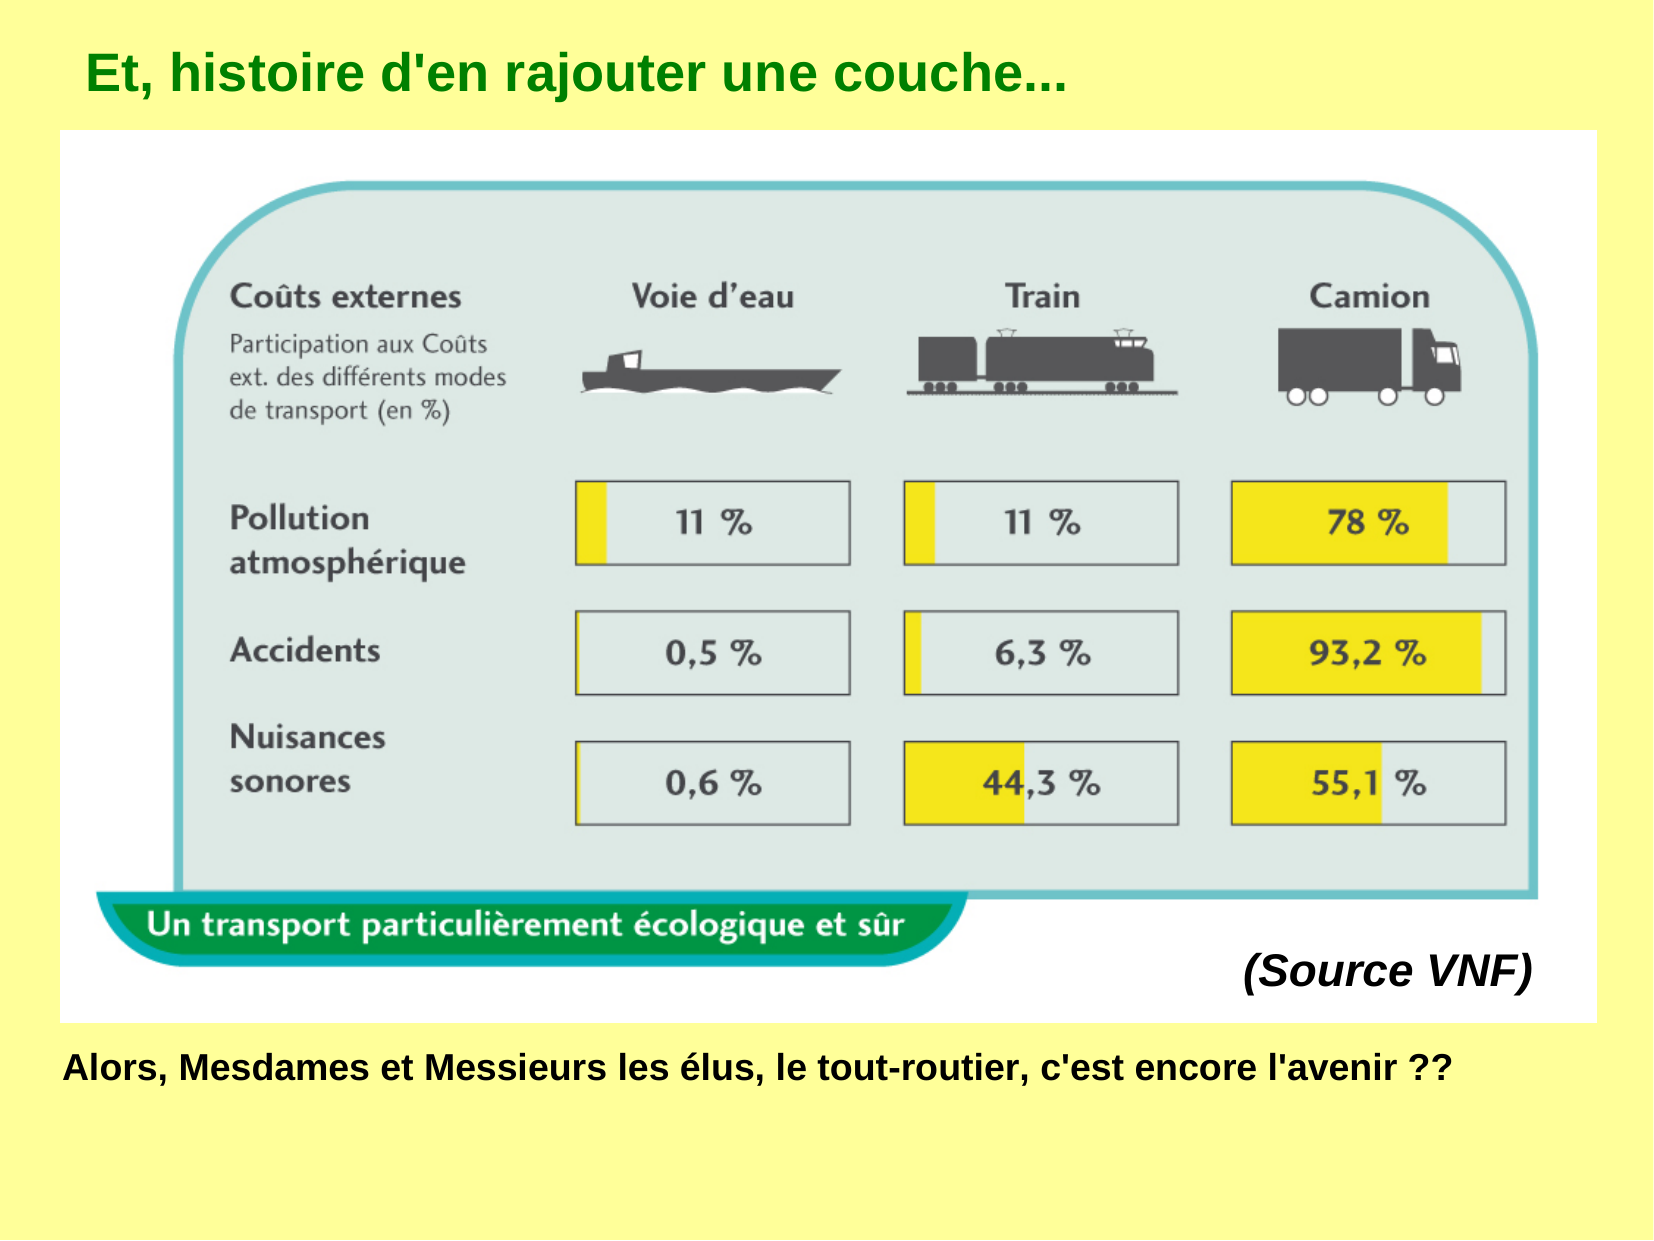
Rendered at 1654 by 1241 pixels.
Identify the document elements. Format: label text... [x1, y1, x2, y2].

text_box Et, histoire d'en rajouter une couche... [70, 35, 1571, 111]
picture [60, 130, 1597, 1023]
text_box (Source VNF) [1228, 938, 1571, 1004]
text_box Alors, Mesdames et Messieurs les élus, le tout-routier, c'est encore l'avenir ?? [47, 1039, 1619, 1097]
